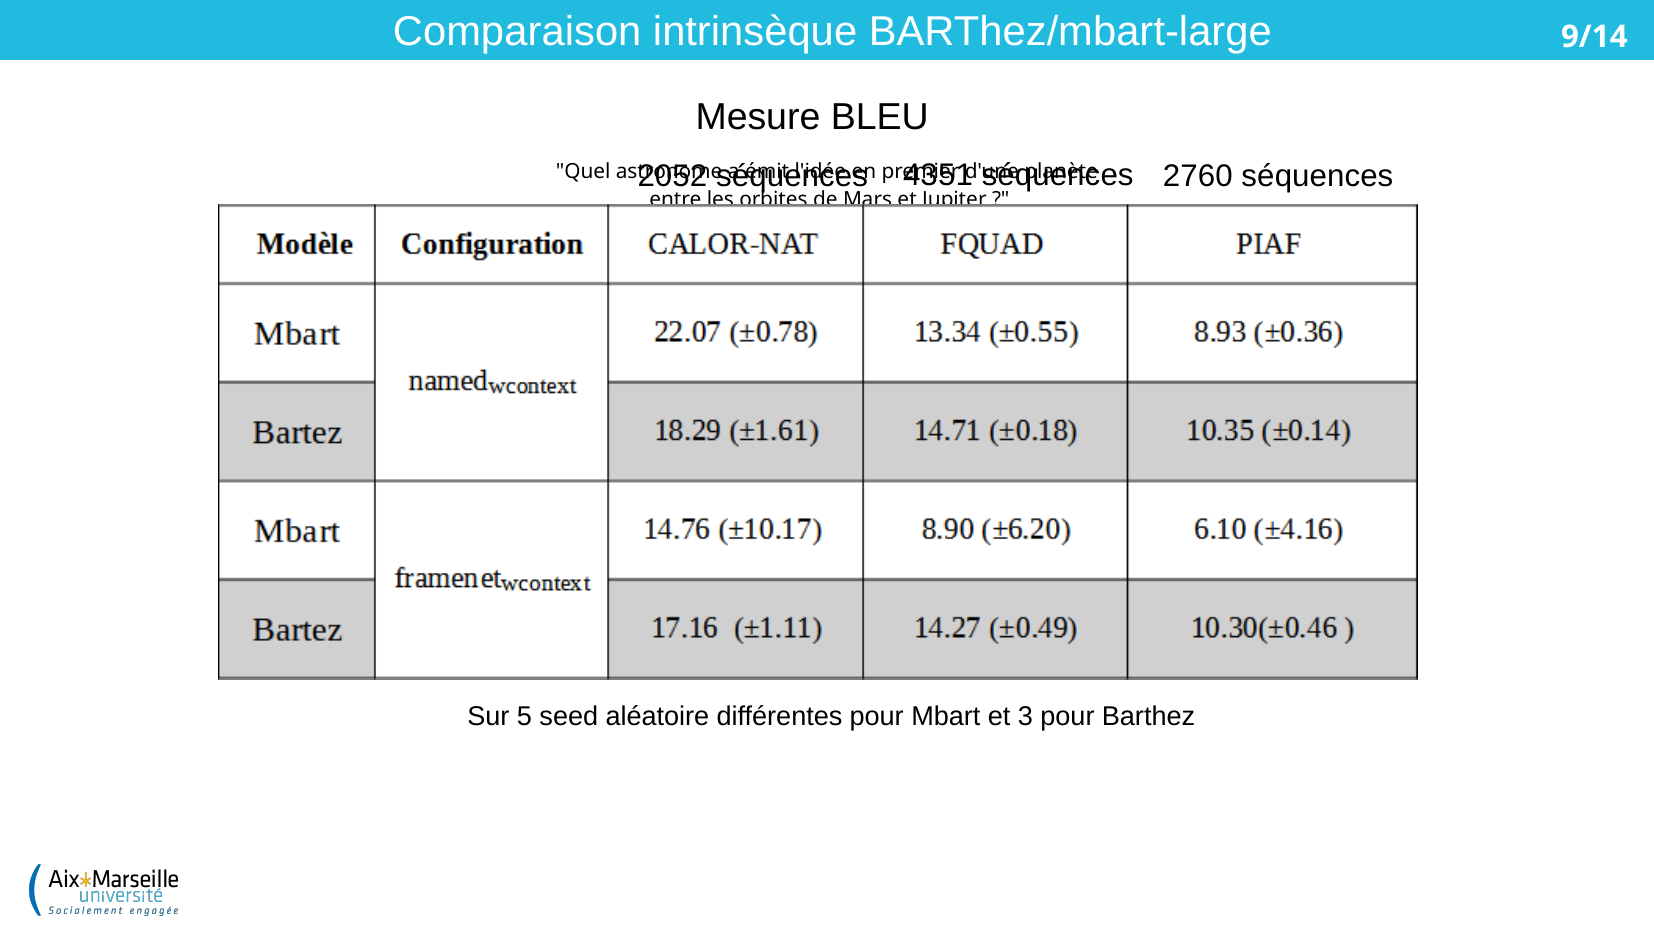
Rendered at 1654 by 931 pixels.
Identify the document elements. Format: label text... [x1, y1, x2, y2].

text_box Sur 5 seed aléatoire différentes pour Mbart et 3 pour Barthez [236, 693, 1427, 739]
text_box "Quel astronome a émit l'idée en premier d'une planète entre les orbites de Mars et Jupiter ?" [487, 148, 1167, 204]
picture [218, 204, 1418, 680]
picture [29, 864, 178, 916]
text_box Mesure BLEU [354, 88, 1270, 146]
text_box 2052 séquences [620, 150, 885, 204]
text_box 4351 séquences [885, 149, 1152, 204]
text_box Comparaison intrinsèque BARThez/mbart-large [0, 0, 1654, 62]
text_box 2760 séquences [1130, 150, 1427, 208]
